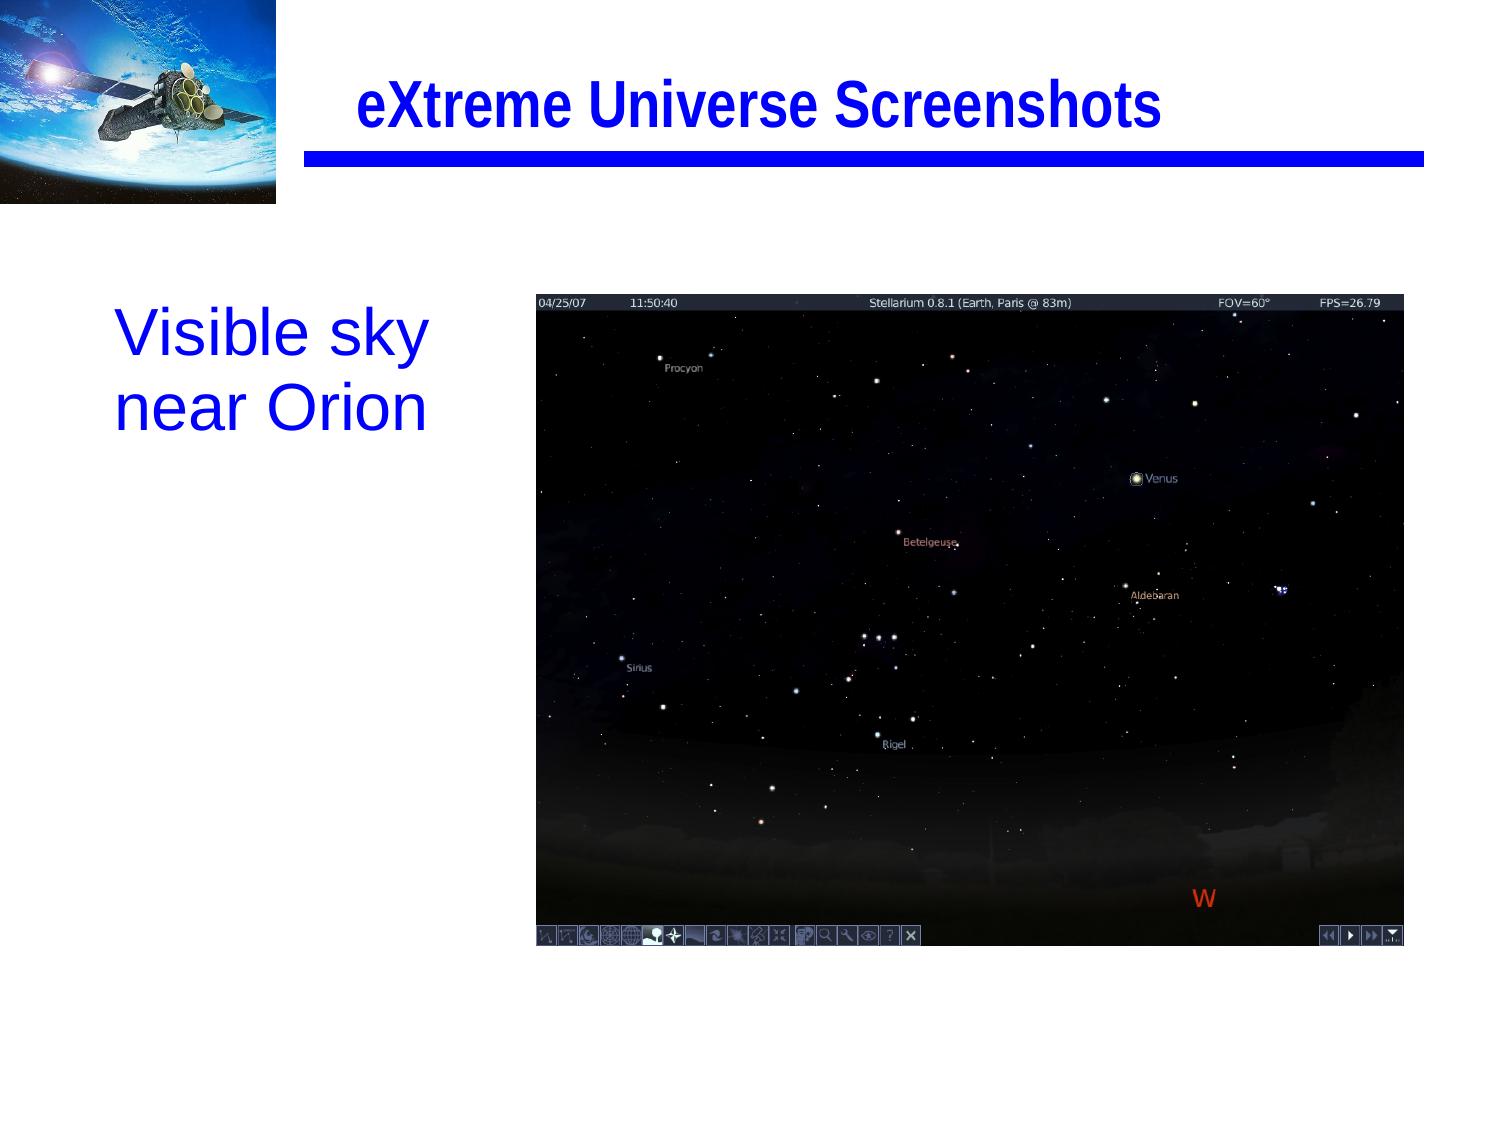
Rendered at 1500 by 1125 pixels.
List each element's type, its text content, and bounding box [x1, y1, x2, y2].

title eXtreme Universe Screenshots [276, 53, 1361, 154]
picture [0, 0, 276, 204]
text_box Visible sky near Orion [99, 287, 446, 453]
text_box [304, 151, 1423, 167]
picture [536, 294, 1404, 946]
